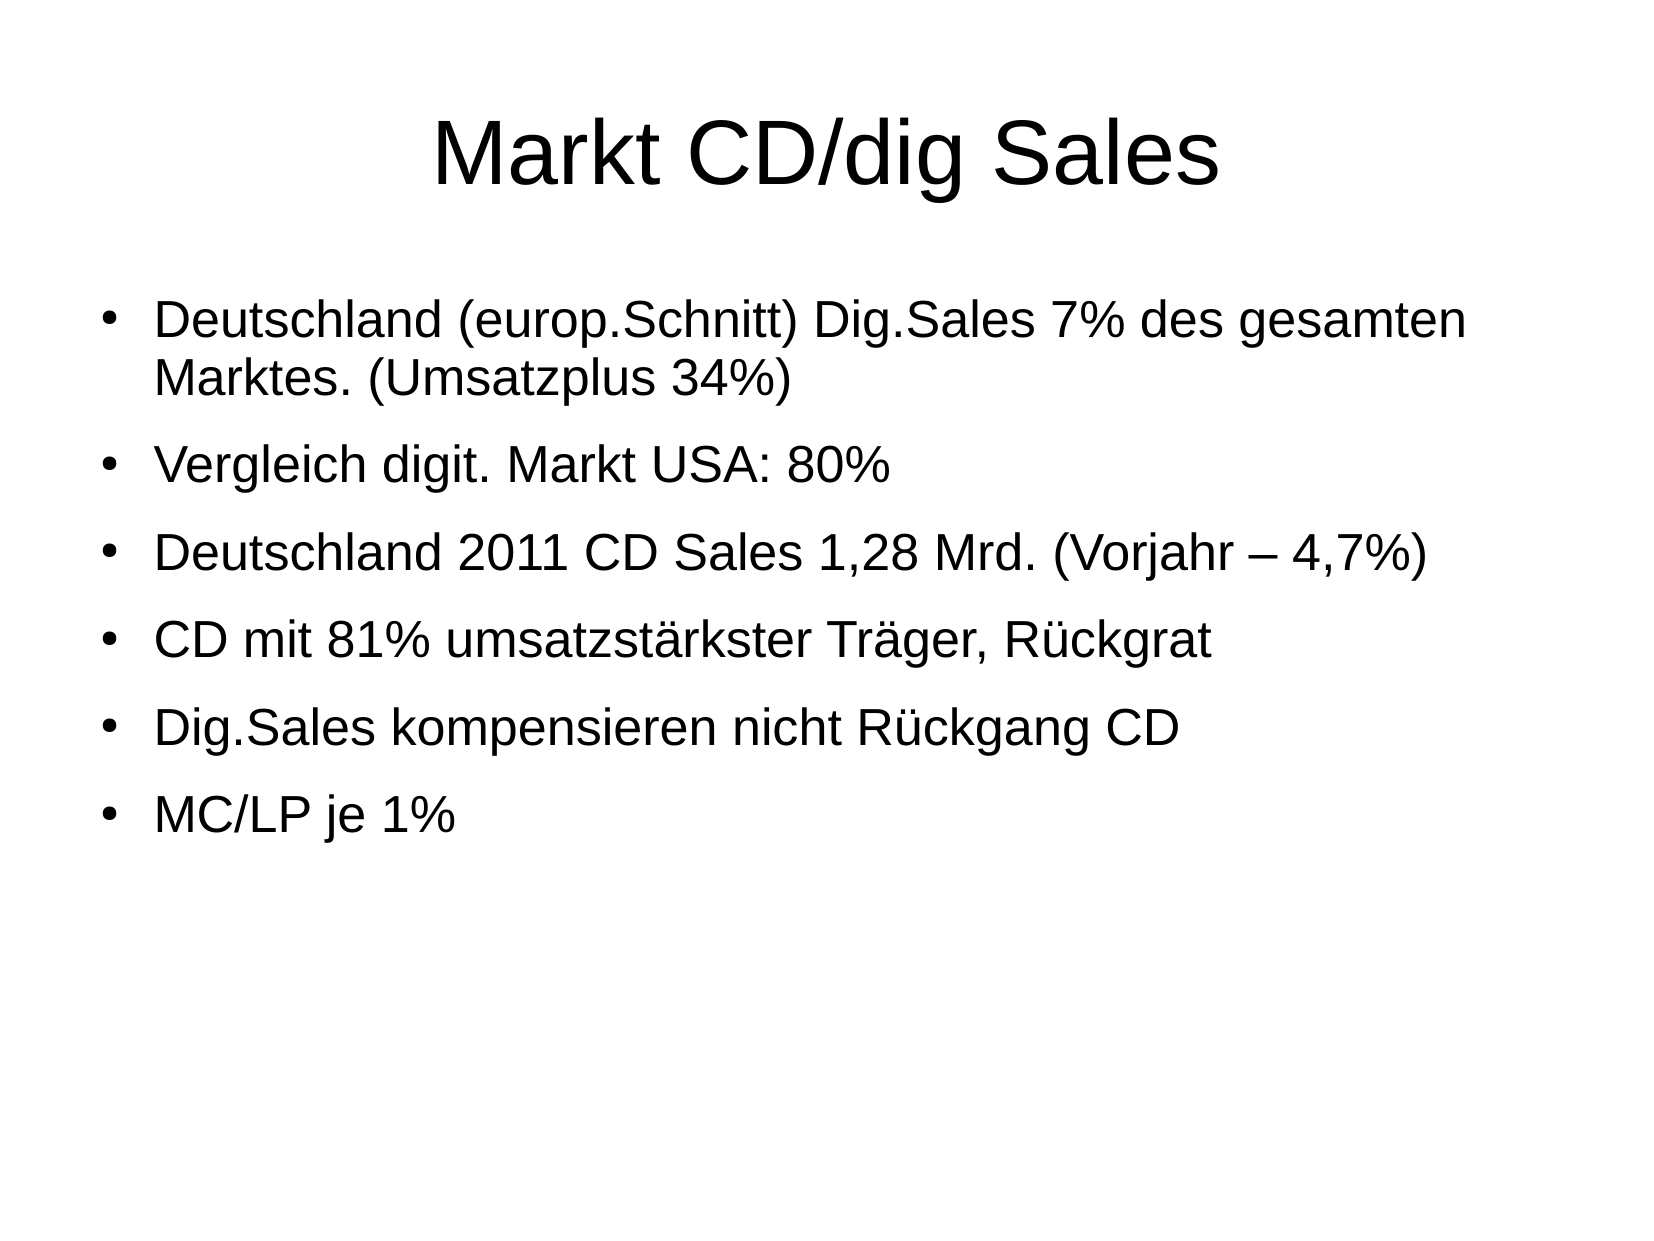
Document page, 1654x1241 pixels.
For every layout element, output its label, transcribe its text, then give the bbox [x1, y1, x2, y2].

title Markt CD/dig Sales [82, 49, 1571, 257]
list Deutschland (europ.Schnitt) Dig.Sales 7% des gesamten Marktes. (Umsatzplus 34%) Vergleich digit. Markt USA: 80% Deutschland 2011 CD Sales 1,28 Mrd. (Vorjahr – 4,7%) CD mit 81% umsatzstärkster Träger, Rückgrat Dig.Sales kompensieren nicht Rückgang CD MC/LP je 1% [82, 290, 1538, 1010]
